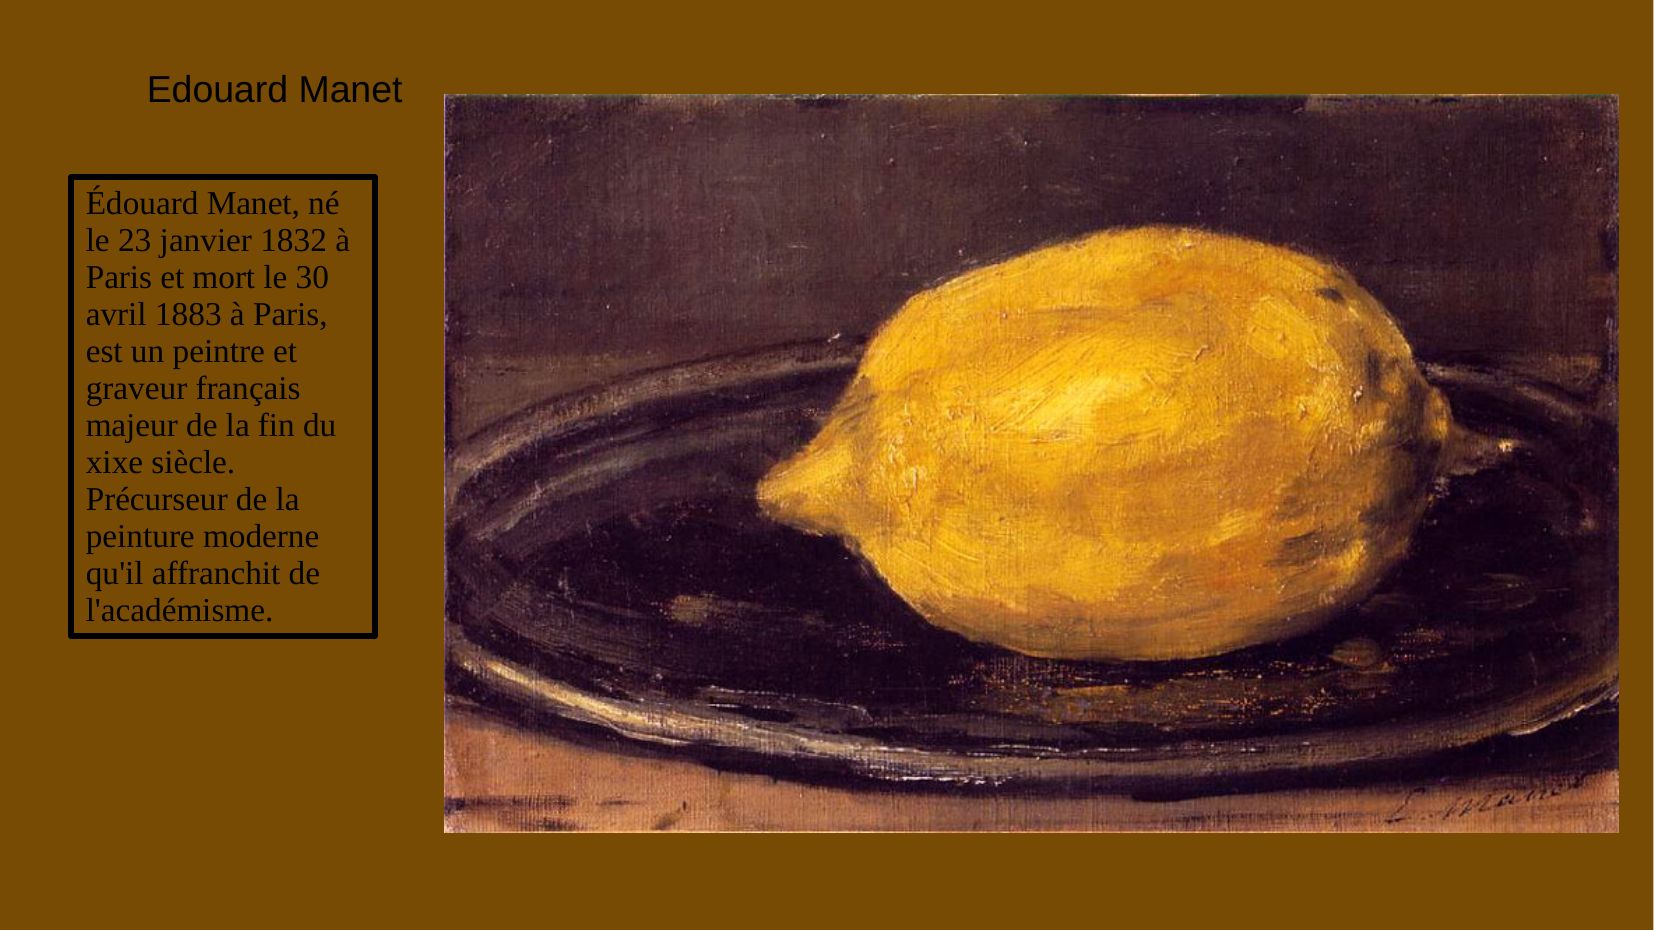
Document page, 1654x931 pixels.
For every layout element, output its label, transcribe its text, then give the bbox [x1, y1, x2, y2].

picture [444, 94, 1619, 833]
text_box Édouard Manet, né le 23 janvier 1832 à Paris et mort le 30 avril 1883 à Paris, est un peintre et graveur français majeur de la fin du xixe siècle. Précurseur de la peinture moderne qu'il affranchit de l'académisme. [70, 177, 375, 637]
title Edouard Manet [136, 47, 414, 132]
